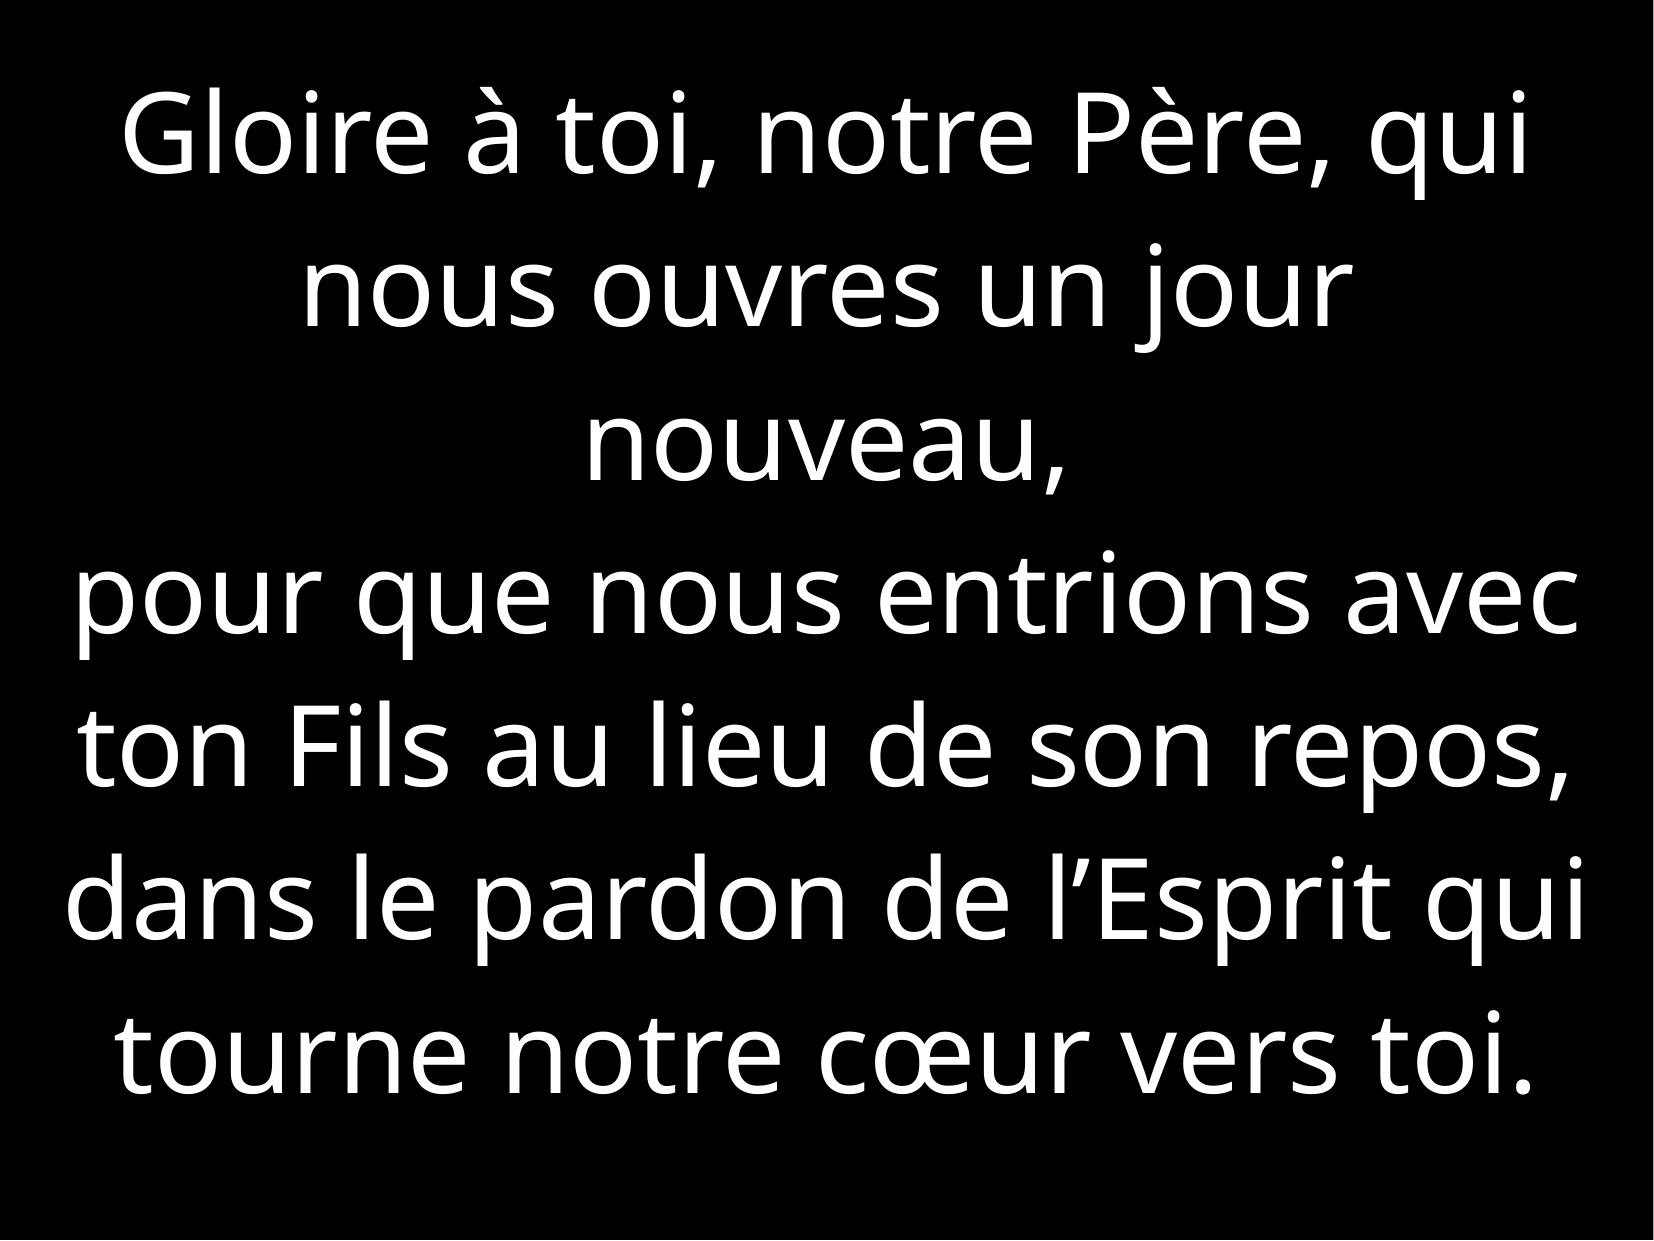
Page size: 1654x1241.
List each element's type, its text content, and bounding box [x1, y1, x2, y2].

subtitle Gloire à toi, notre Père, qui nous ouvres un jour nouveau, pour que nous entrions avec ton Fils au lieu de son repos, dans le pardon de l’Esprit qui tourne notre cœur vers toi. [47, 70, 1607, 1109]
